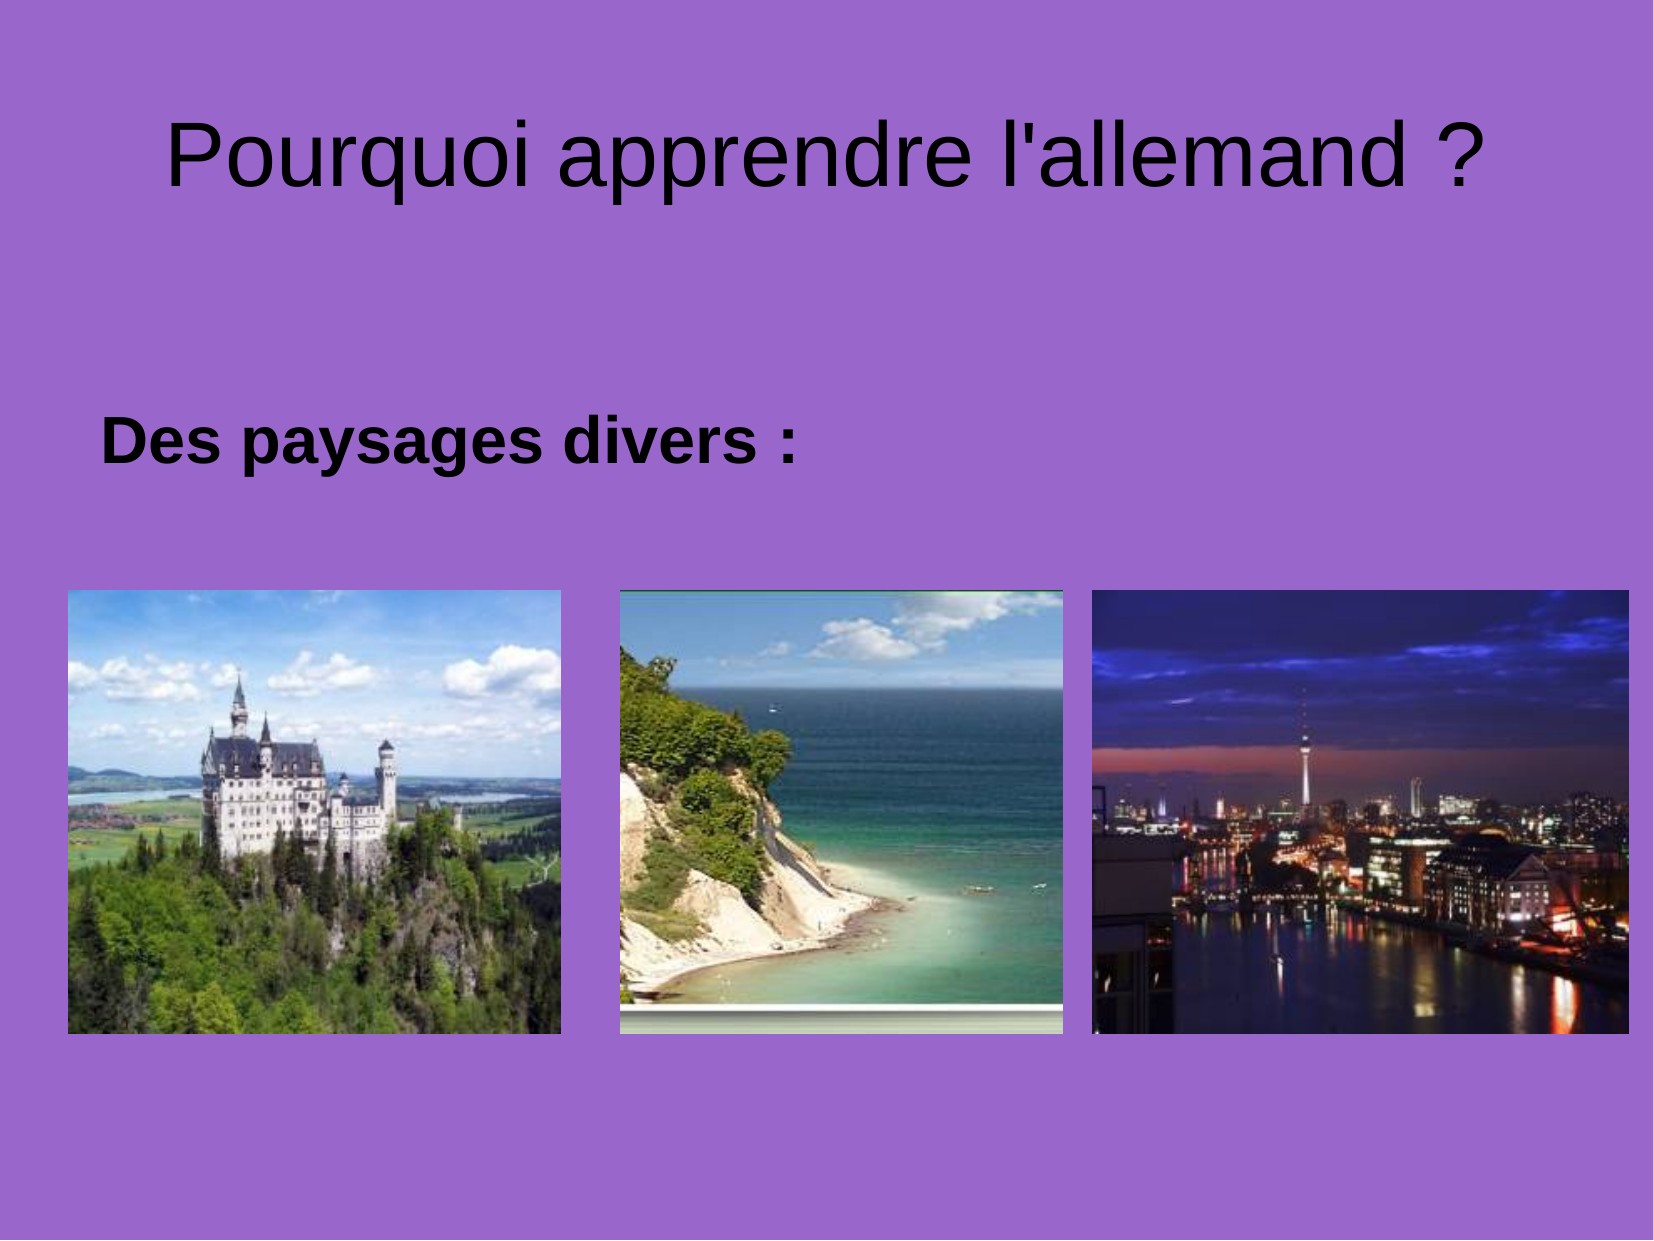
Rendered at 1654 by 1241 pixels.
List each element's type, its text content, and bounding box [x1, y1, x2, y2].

title Pourquoi apprendre l'allemand ? [82, 49, 1571, 257]
picture [1092, 590, 1629, 1034]
picture [68, 590, 561, 1034]
list Des paysages divers : [82, 290, 1571, 1109]
picture [620, 590, 1063, 1034]
